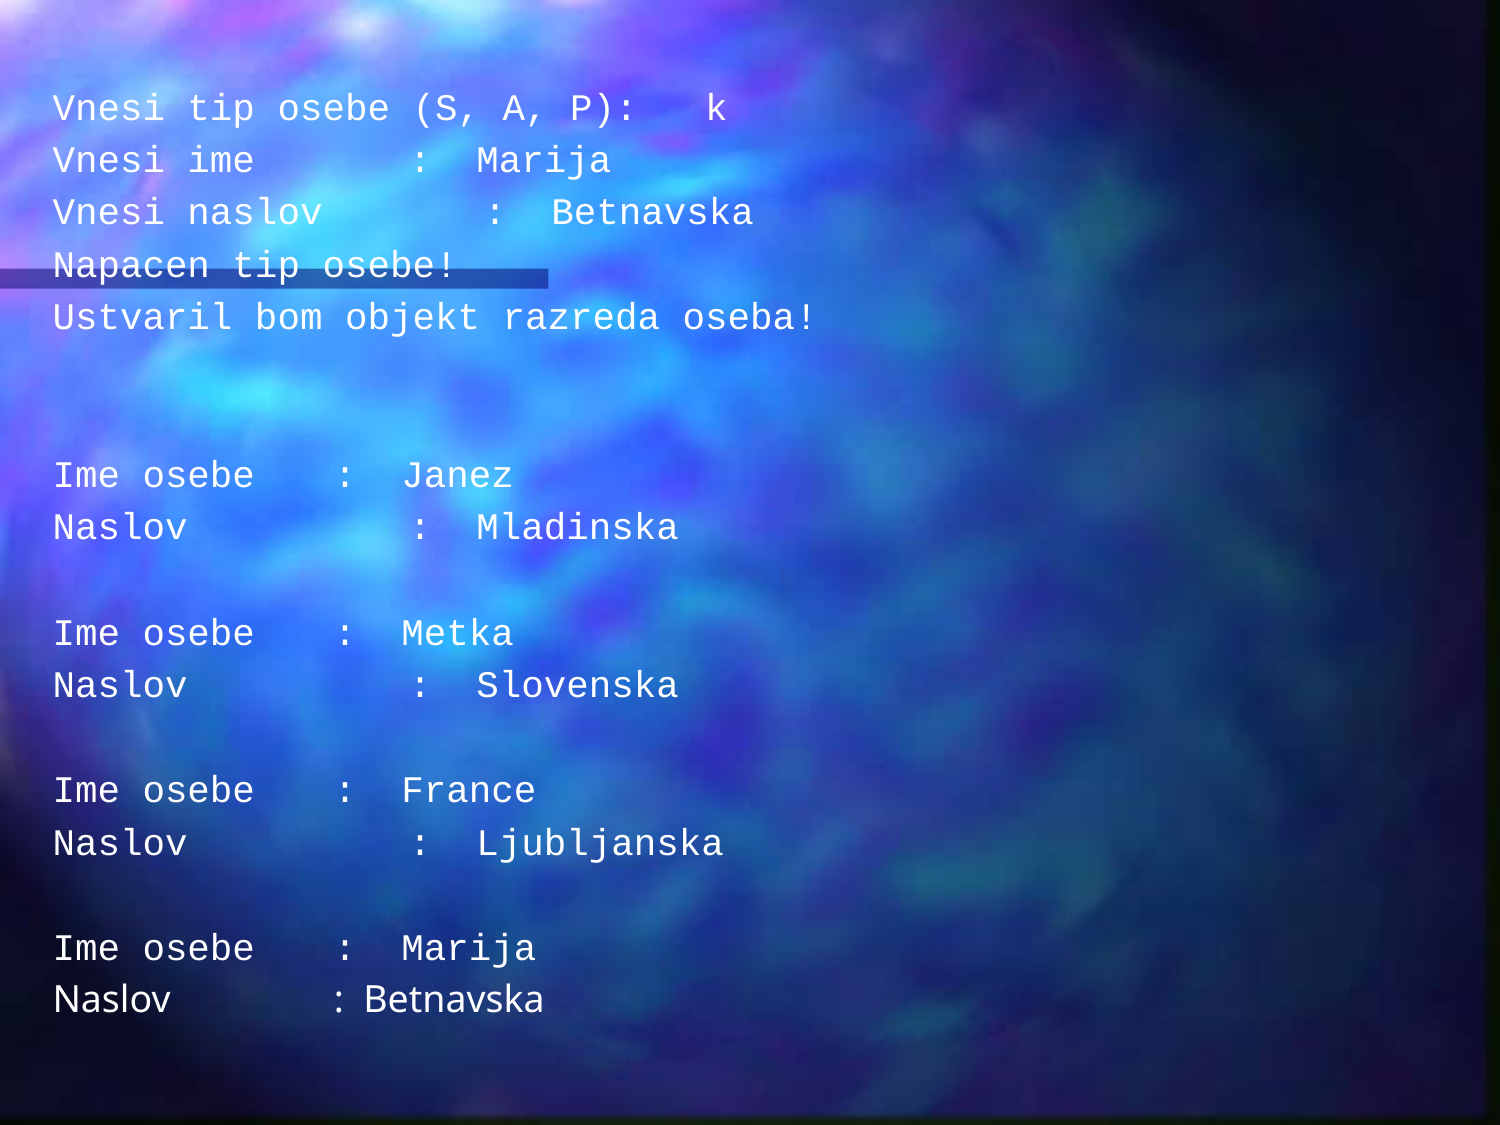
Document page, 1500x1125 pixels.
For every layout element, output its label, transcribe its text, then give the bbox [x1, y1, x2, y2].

list Vnesi tip osebe (S, A, P): k Vnesi ime : Marija Vnesi naslov : Betnavska Napacen tip osebe! Ustvaril bom objekt razreda oseba! Ime osebe : Janez Naslov : Mladinska Ime osebe : Metka Naslov : Slovenska Ime osebe : France Naslov : Ljubljanska Ime osebe : Marija Naslov : Betnavska [37, 75, 1388, 1000]
picture [85, 1002, 95, 1010]
picture [158, 1000, 163, 1009]
picture [450, 1002, 460, 1010]
picture [473, 1000, 478, 1009]
picture [528, 1002, 538, 1010]
picture [370, 1000, 382, 1009]
picture [134, 1000, 146, 1010]
picture [0, 0, 1500, 1125]
